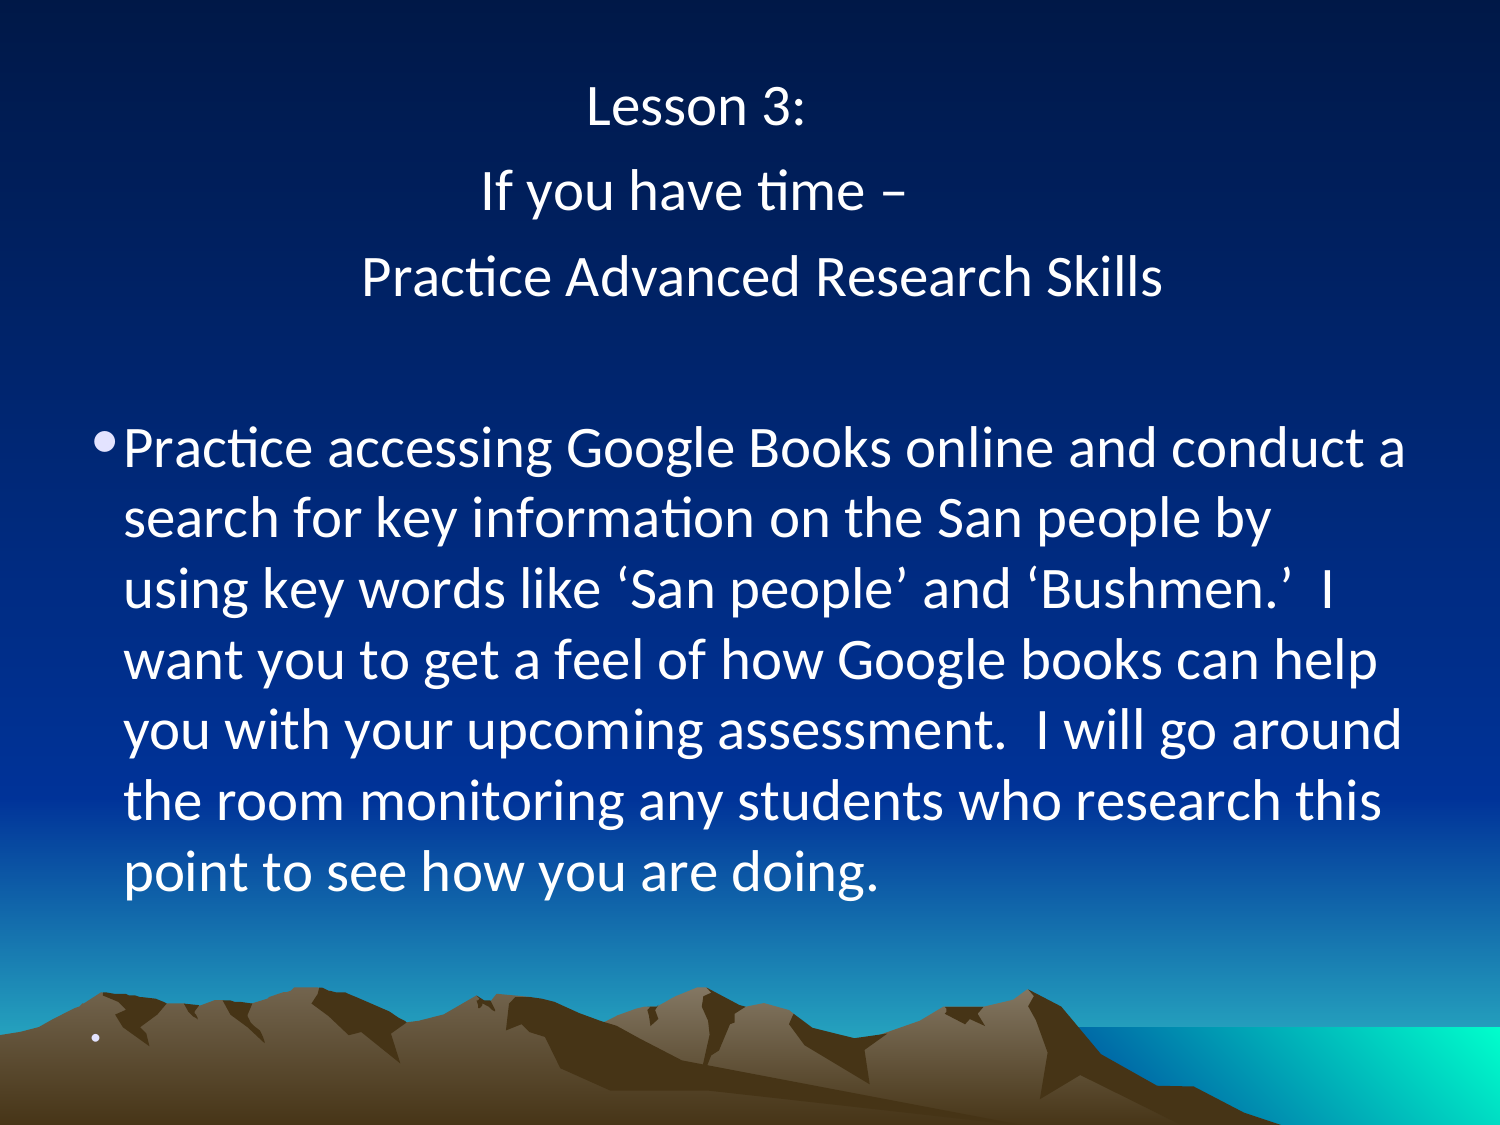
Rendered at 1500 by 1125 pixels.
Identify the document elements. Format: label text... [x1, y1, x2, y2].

list Lesson 3: If you have time – Practice Advanced Research Skills Practice accessing Google Books online and conduct a search for key information on the San people by using key words like ‘San people’ and ‘Bushmen.’ I want you to get a feel of how Google books can help you with your upcoming assessment. I will go around the room monitoring any students who research this point to see how you are doing. [75, 59, 1426, 1000]
